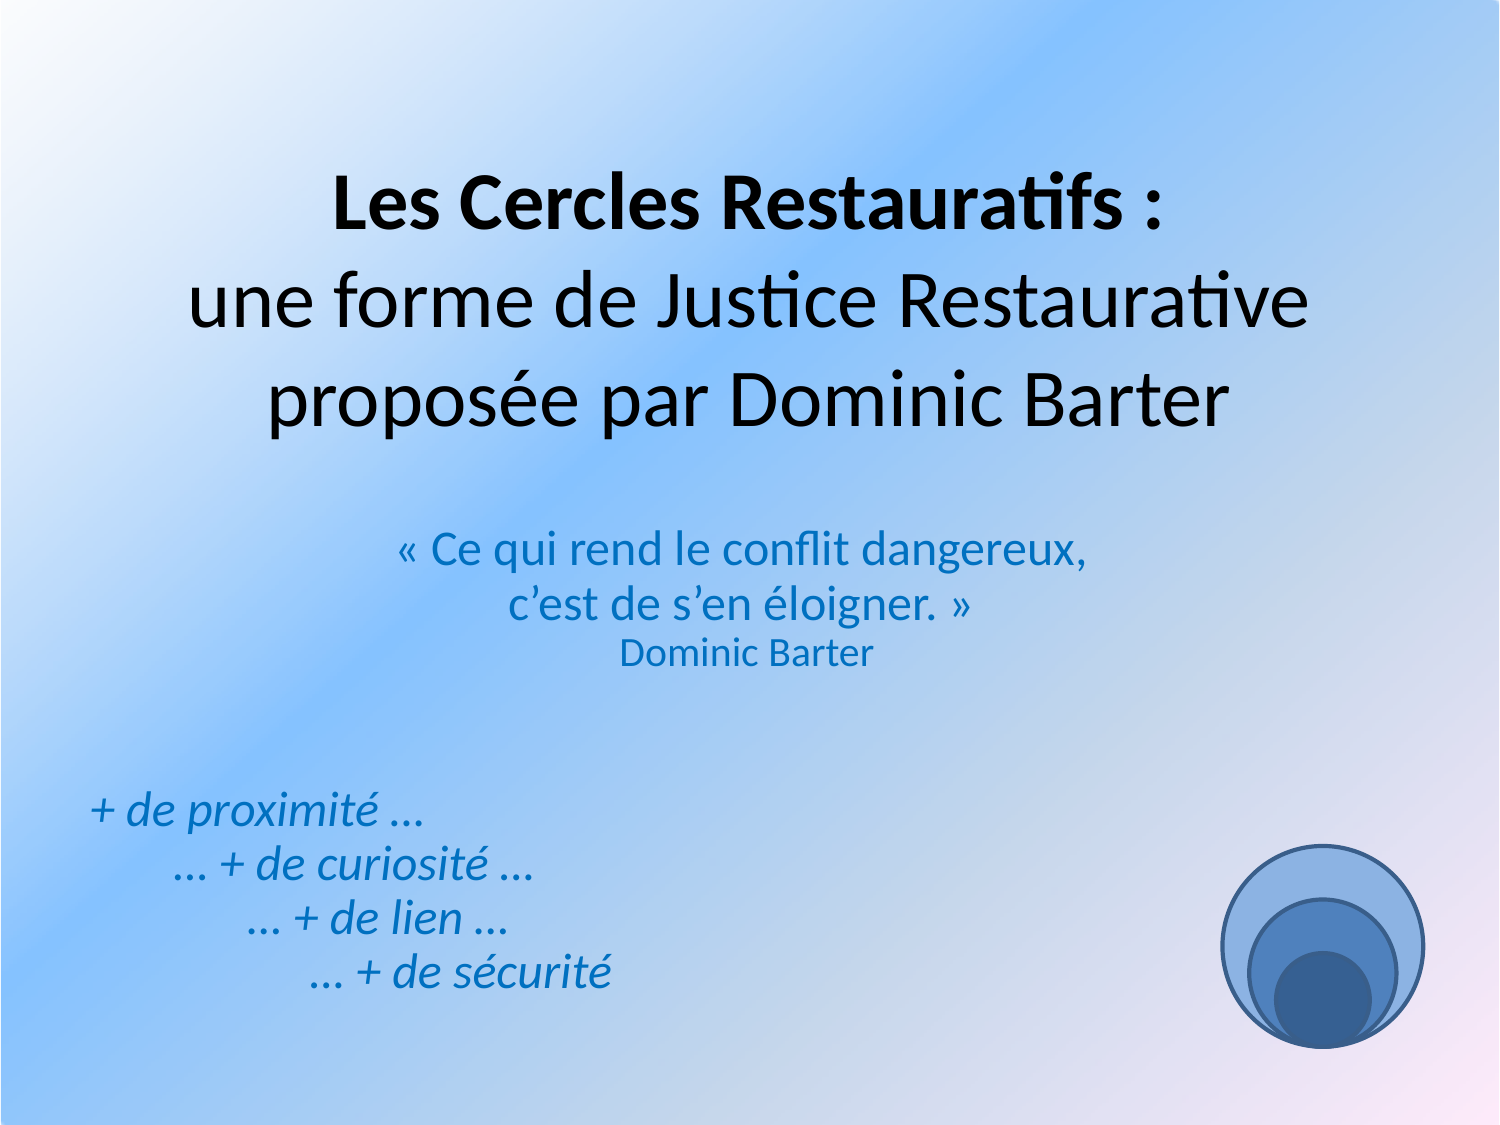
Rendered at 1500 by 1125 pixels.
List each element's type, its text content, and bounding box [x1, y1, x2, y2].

text_box [1222, 845, 1424, 1047]
subtitle « Ce qui rend le conflit dangereux, c’est de s’en éloigner. » Dominic Barter + de proximité … … + de curiosité … … + de lien … … + de sécurité [0, 515, 1495, 1035]
title Les Cercles Restauratifs : une forme de Justice Restaurative proposée par Dominic Barter [112, 135, 1388, 455]
